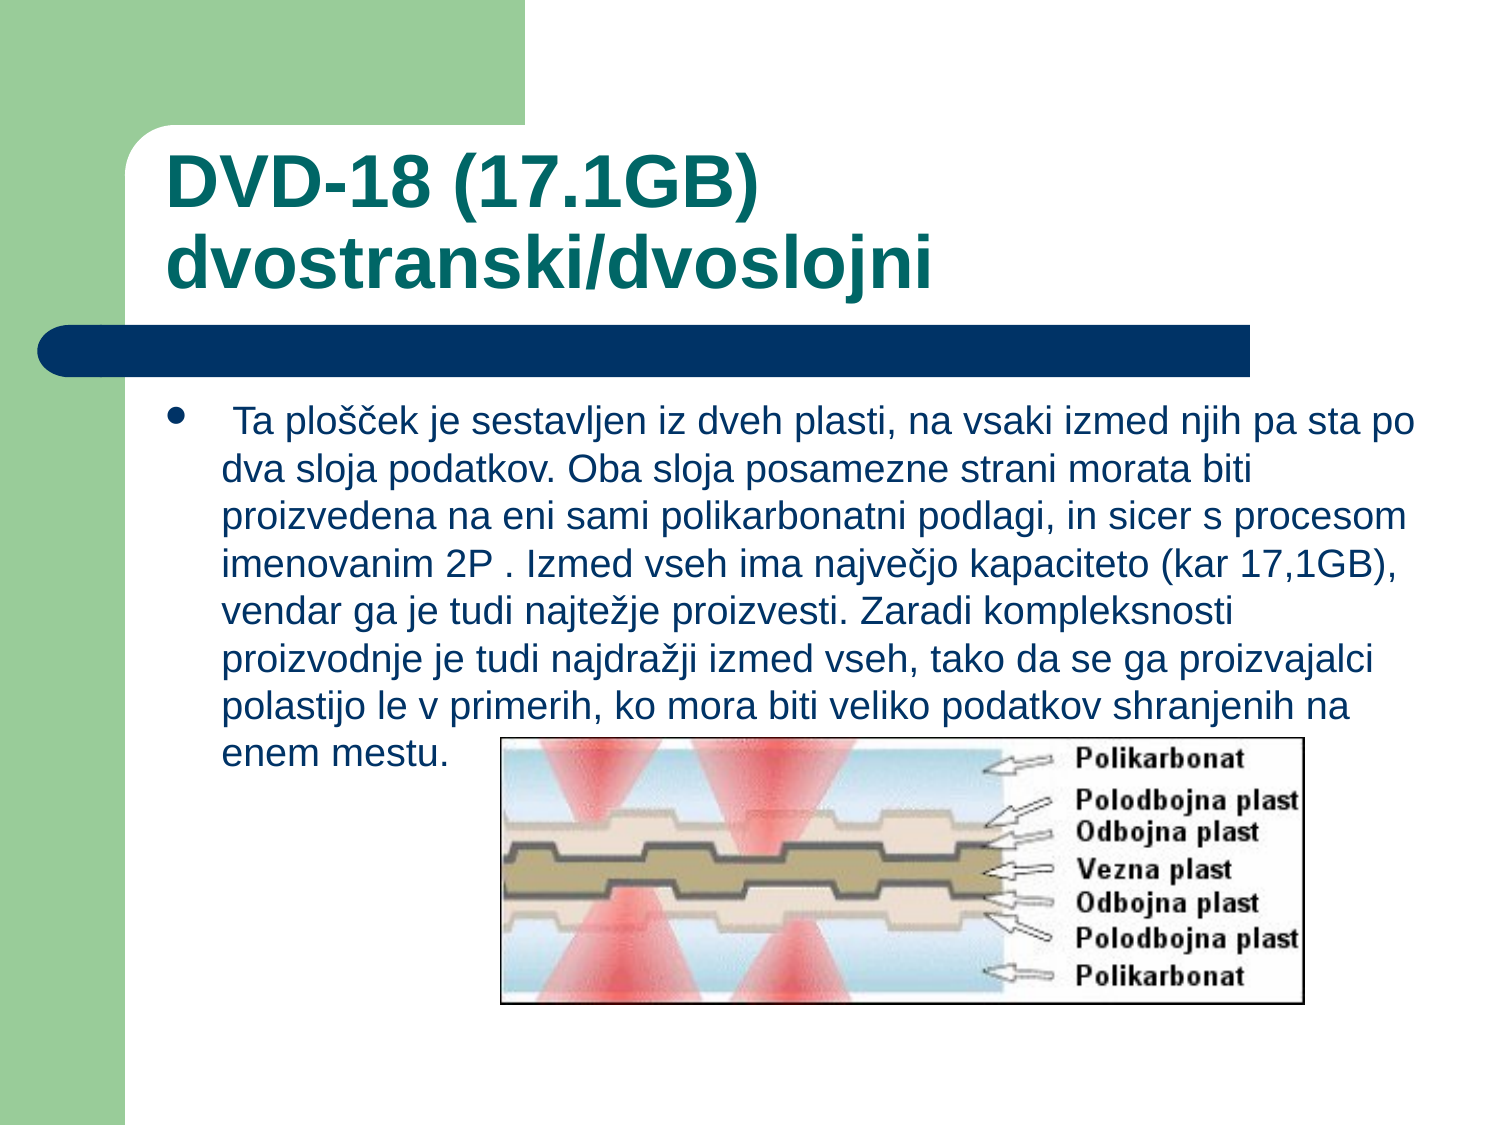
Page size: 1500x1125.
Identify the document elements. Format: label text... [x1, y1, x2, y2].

list Ta plošček je sestavljen iz dveh plasti, na vsaki izmed njih pa sta po dva sloja podatkov. Oba sloja posamezne strani morata biti proizvedena na eni sami polikarbonatni podlagi, in sicer s procesom imenovanim 2P . Izmed vseh ima največjo kapaciteto (kar 17,1GB), vendar ga je tudi najtežje proizvesti. Zaradi kompleksnosti proizvodnje je tudi najdražji izmed vseh, tako da se ga proizvajalci polastijo le v primerih, ko mora biti veliko podatkov shranjenih na enem mestu. [150, 387, 1463, 1000]
picture [500, 737, 1305, 1005]
title DVD-18 (17.1GB) dvostranski/dvoslojni [150, 125, 1463, 313]
